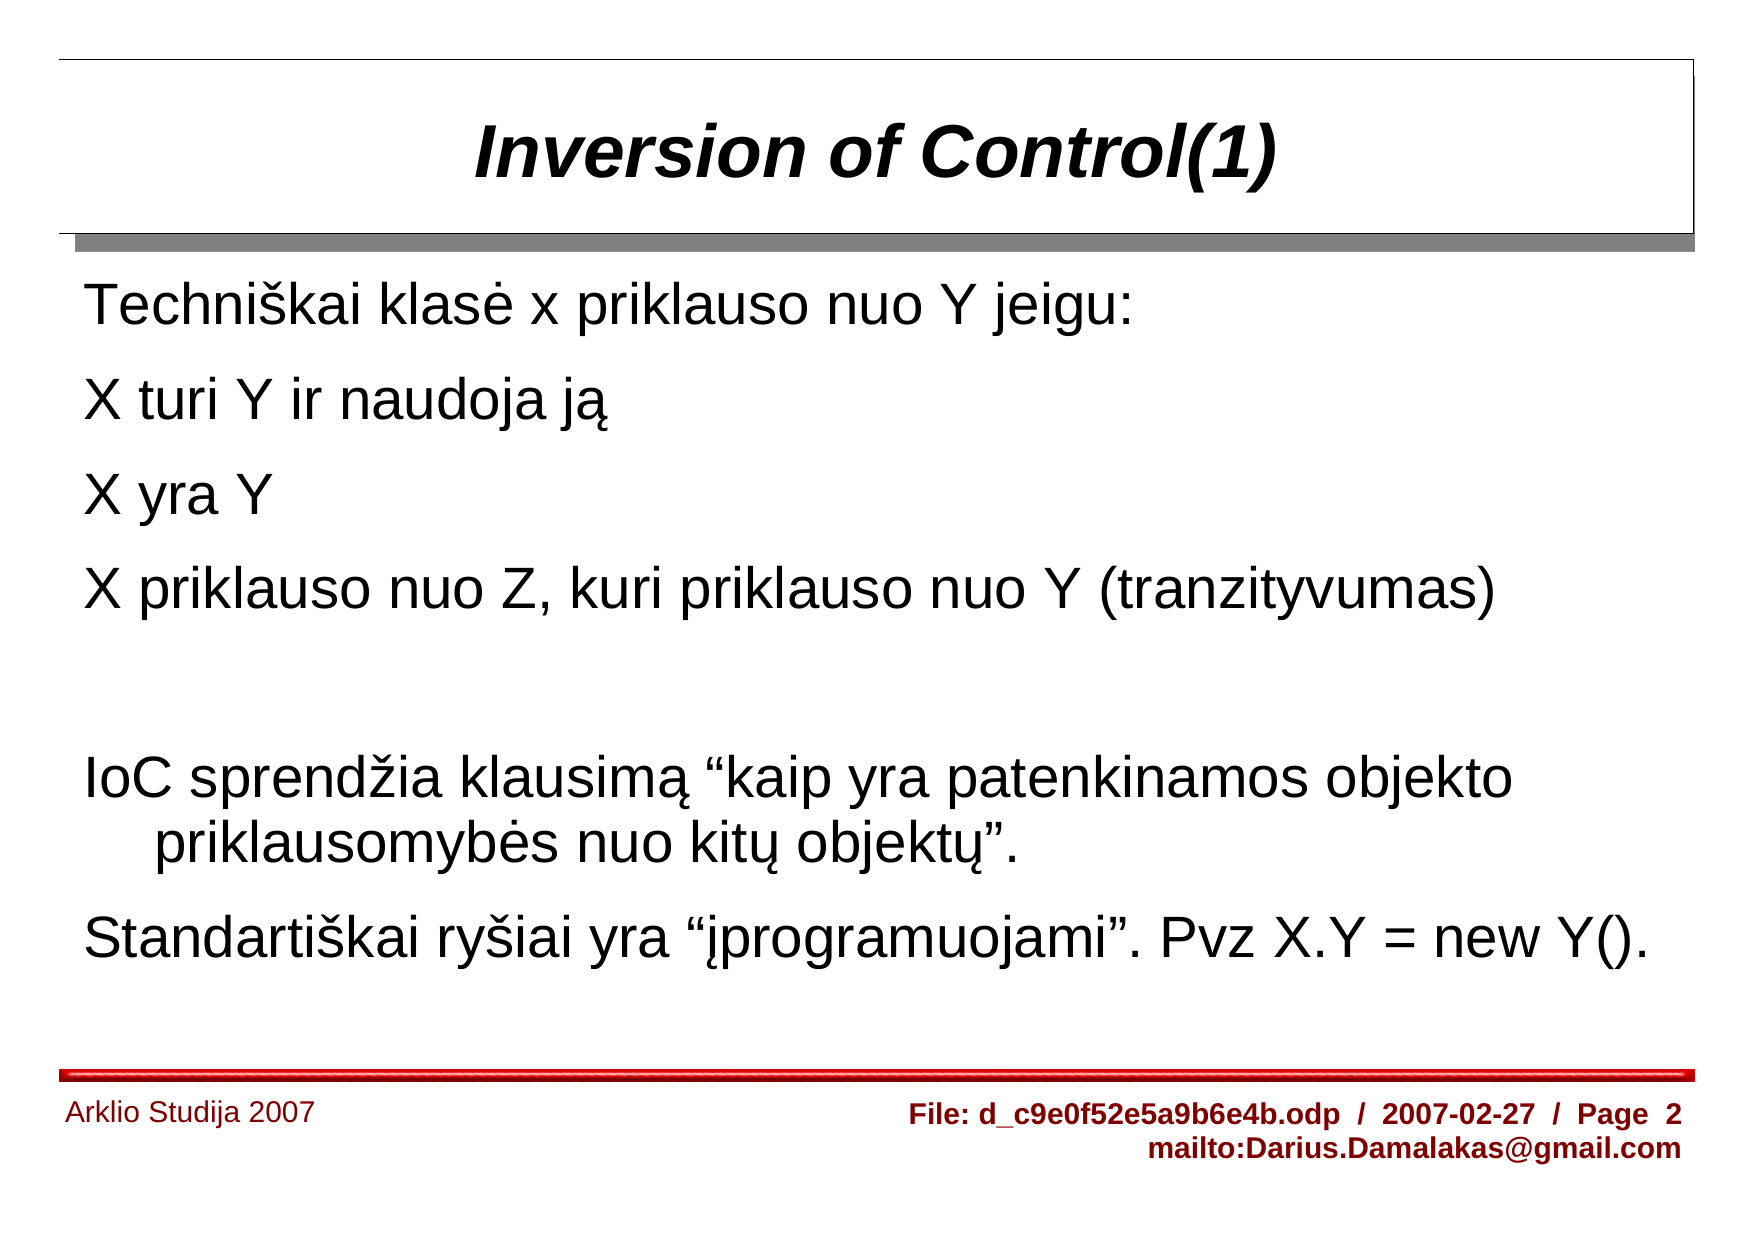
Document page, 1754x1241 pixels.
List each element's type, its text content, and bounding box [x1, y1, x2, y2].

title Inversion of Control(1) [59, 59, 1695, 244]
picture [59, 1069, 1695, 1082]
list Techniškai klasė x priklauso nuo Y jeigu: X turi Y ir naudoja ją X yra Y X priklauso nuo Z, kuri priklauso nuo Y (tranzityvumas) IoC sprendžia klausimą “kaip yra patenkinamos objekto priklausomybės nuo kitų objektų”. Standartiškai ryšiai yra “įprogramuojami”. Pvz X.Y = new Y(). [71, 272, 1695, 1055]
